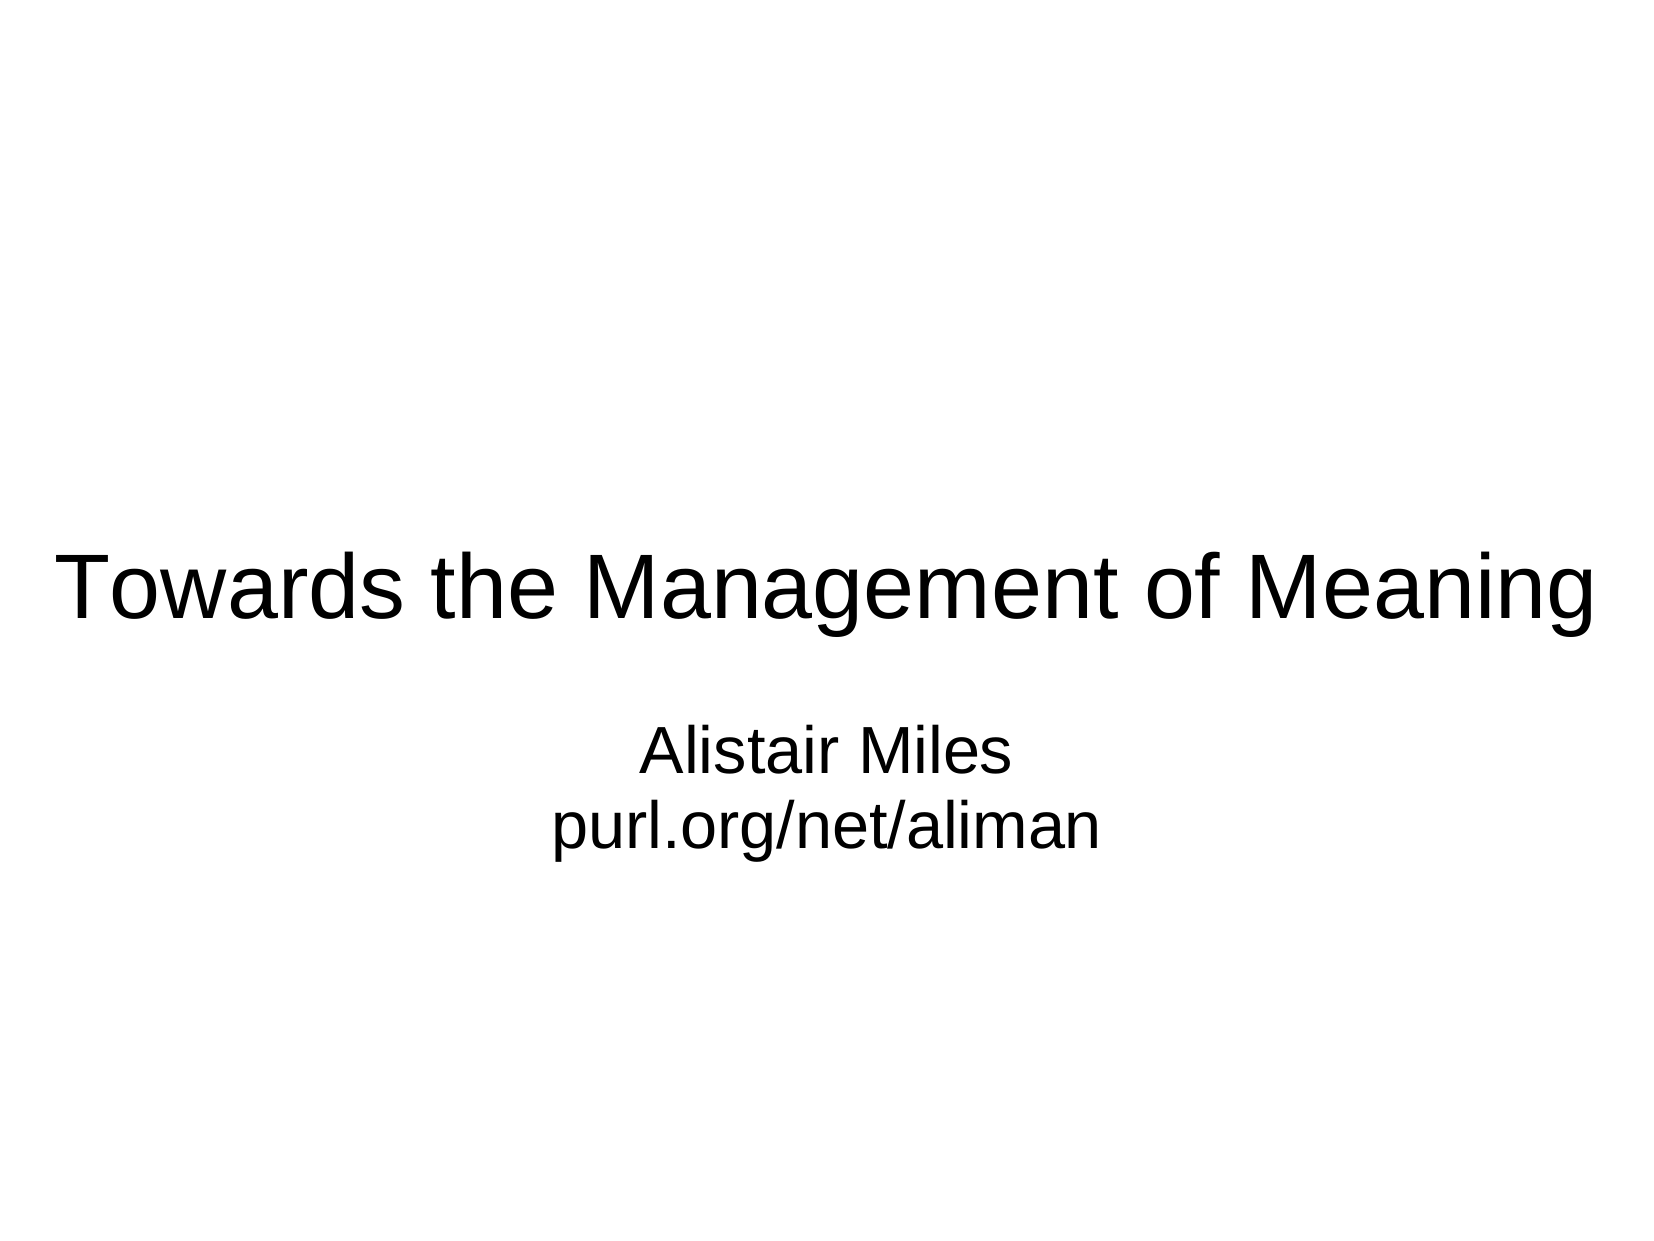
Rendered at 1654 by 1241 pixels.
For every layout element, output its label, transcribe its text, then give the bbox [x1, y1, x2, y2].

subtitle Towards the Management of Meaning Alistair Miles purl.org/net/aliman [29, 290, 1625, 1109]
